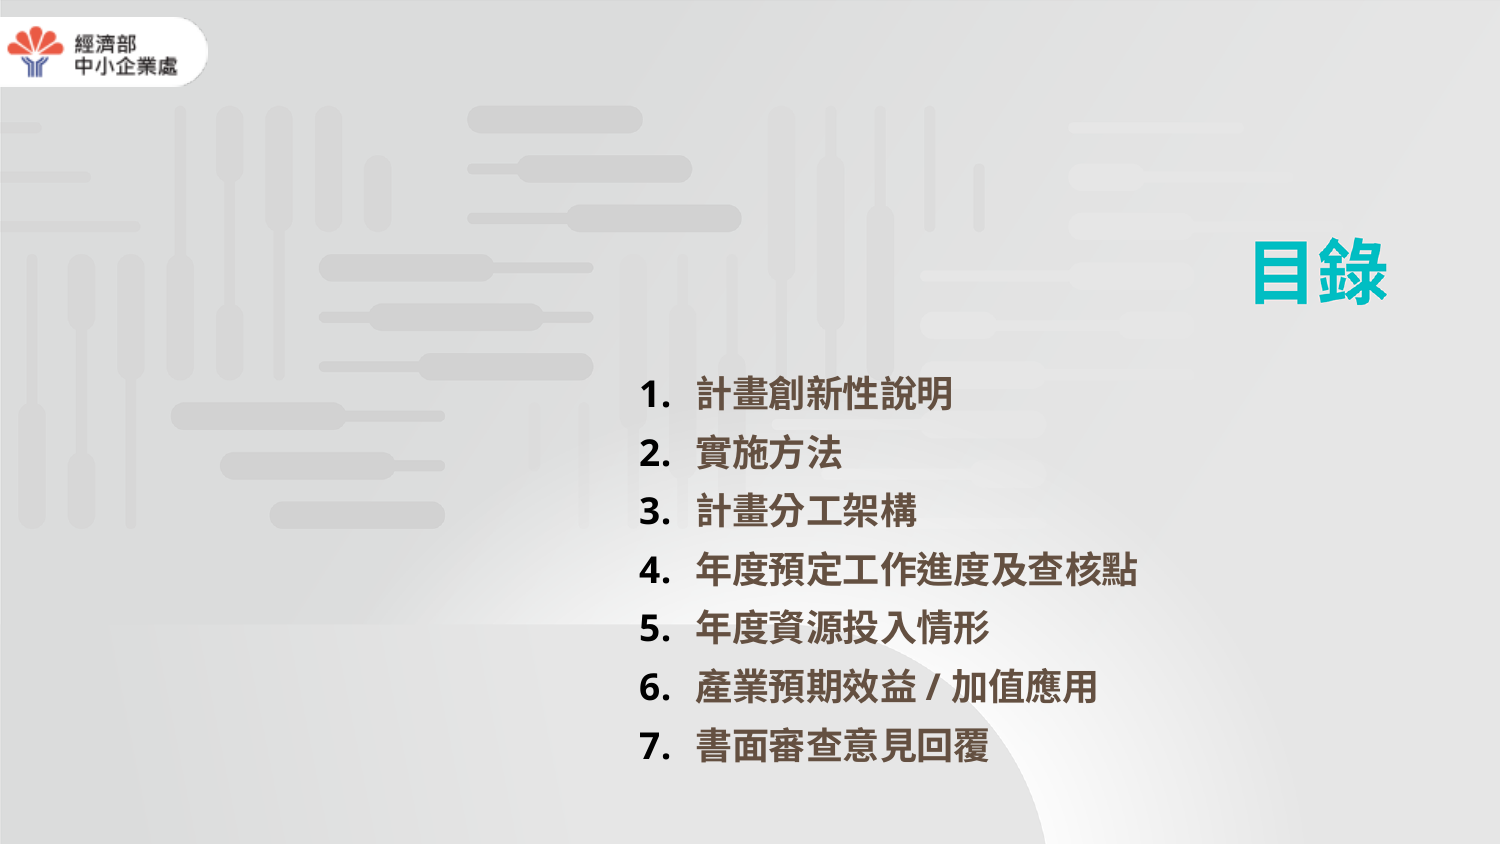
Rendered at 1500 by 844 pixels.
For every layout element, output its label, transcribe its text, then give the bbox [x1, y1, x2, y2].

list 計畫創新性說明 實施方法 計畫分工架構 年度預定工作進度及查核點 年度資源投入情形 產業預期效益/加值應用 書面審查意見回覆 [620, 362, 1400, 777]
